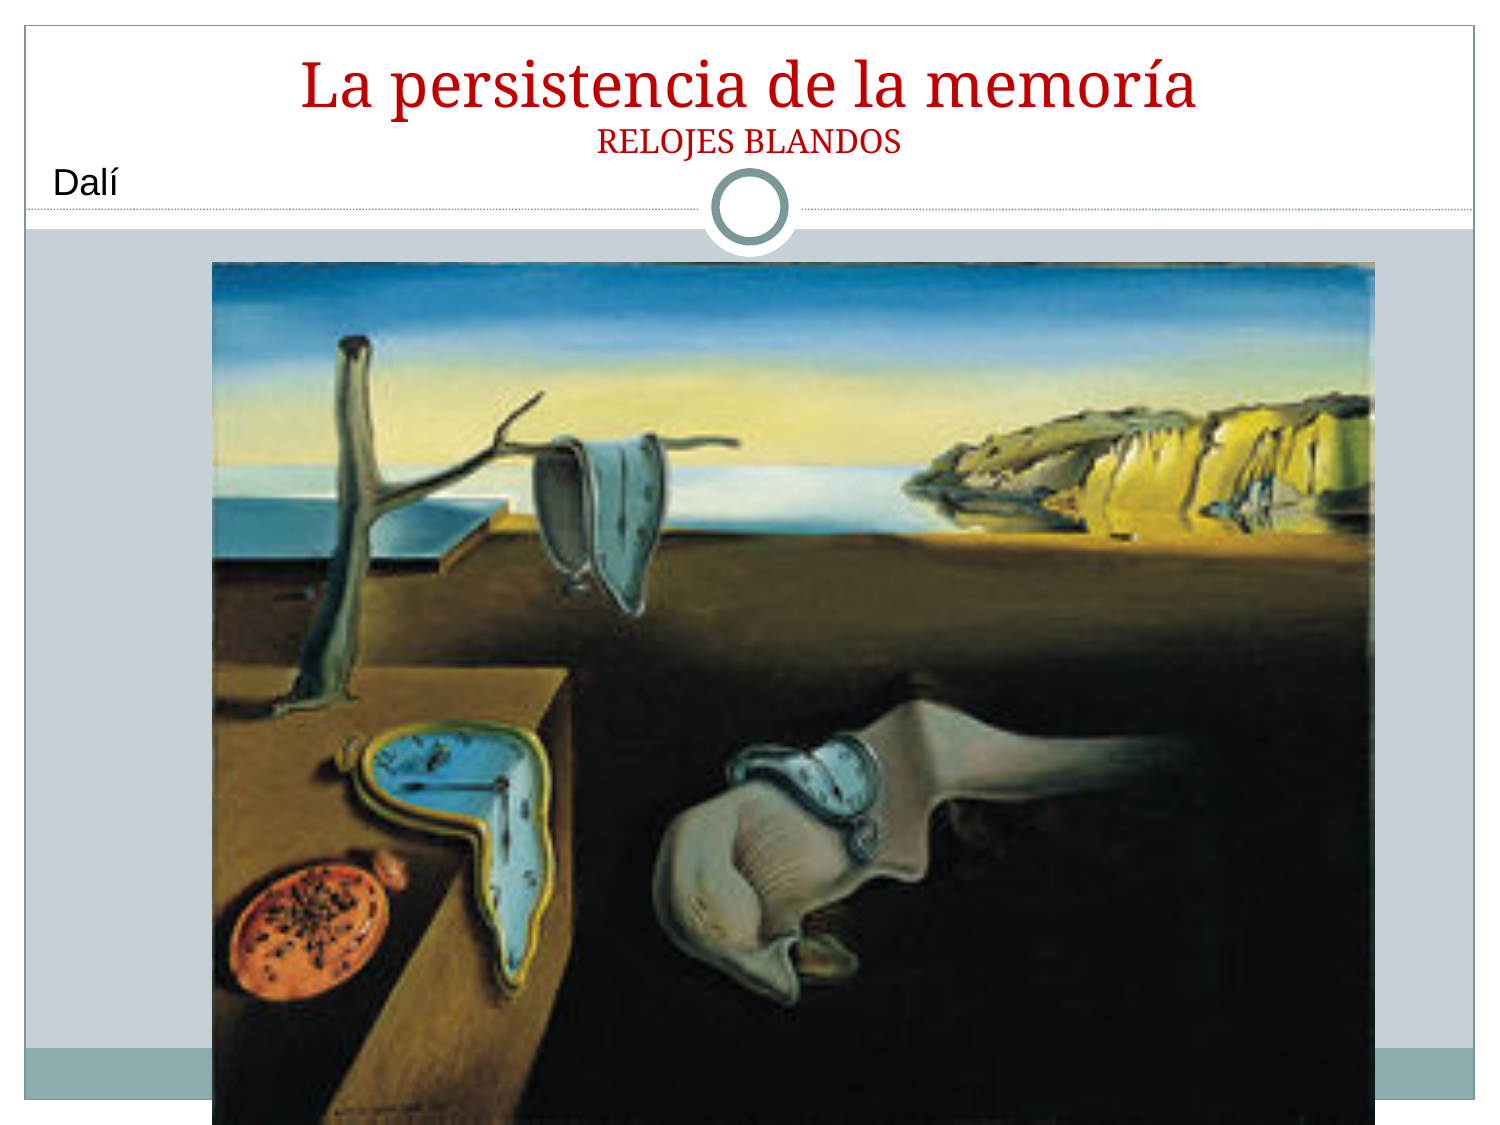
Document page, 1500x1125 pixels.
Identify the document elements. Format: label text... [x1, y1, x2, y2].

picture [212, 262, 1375, 1125]
text_box Dalí [38, 150, 145, 210]
title La persistencia de la memoría RELOJES BLANDOS [49, 37, 1450, 162]
